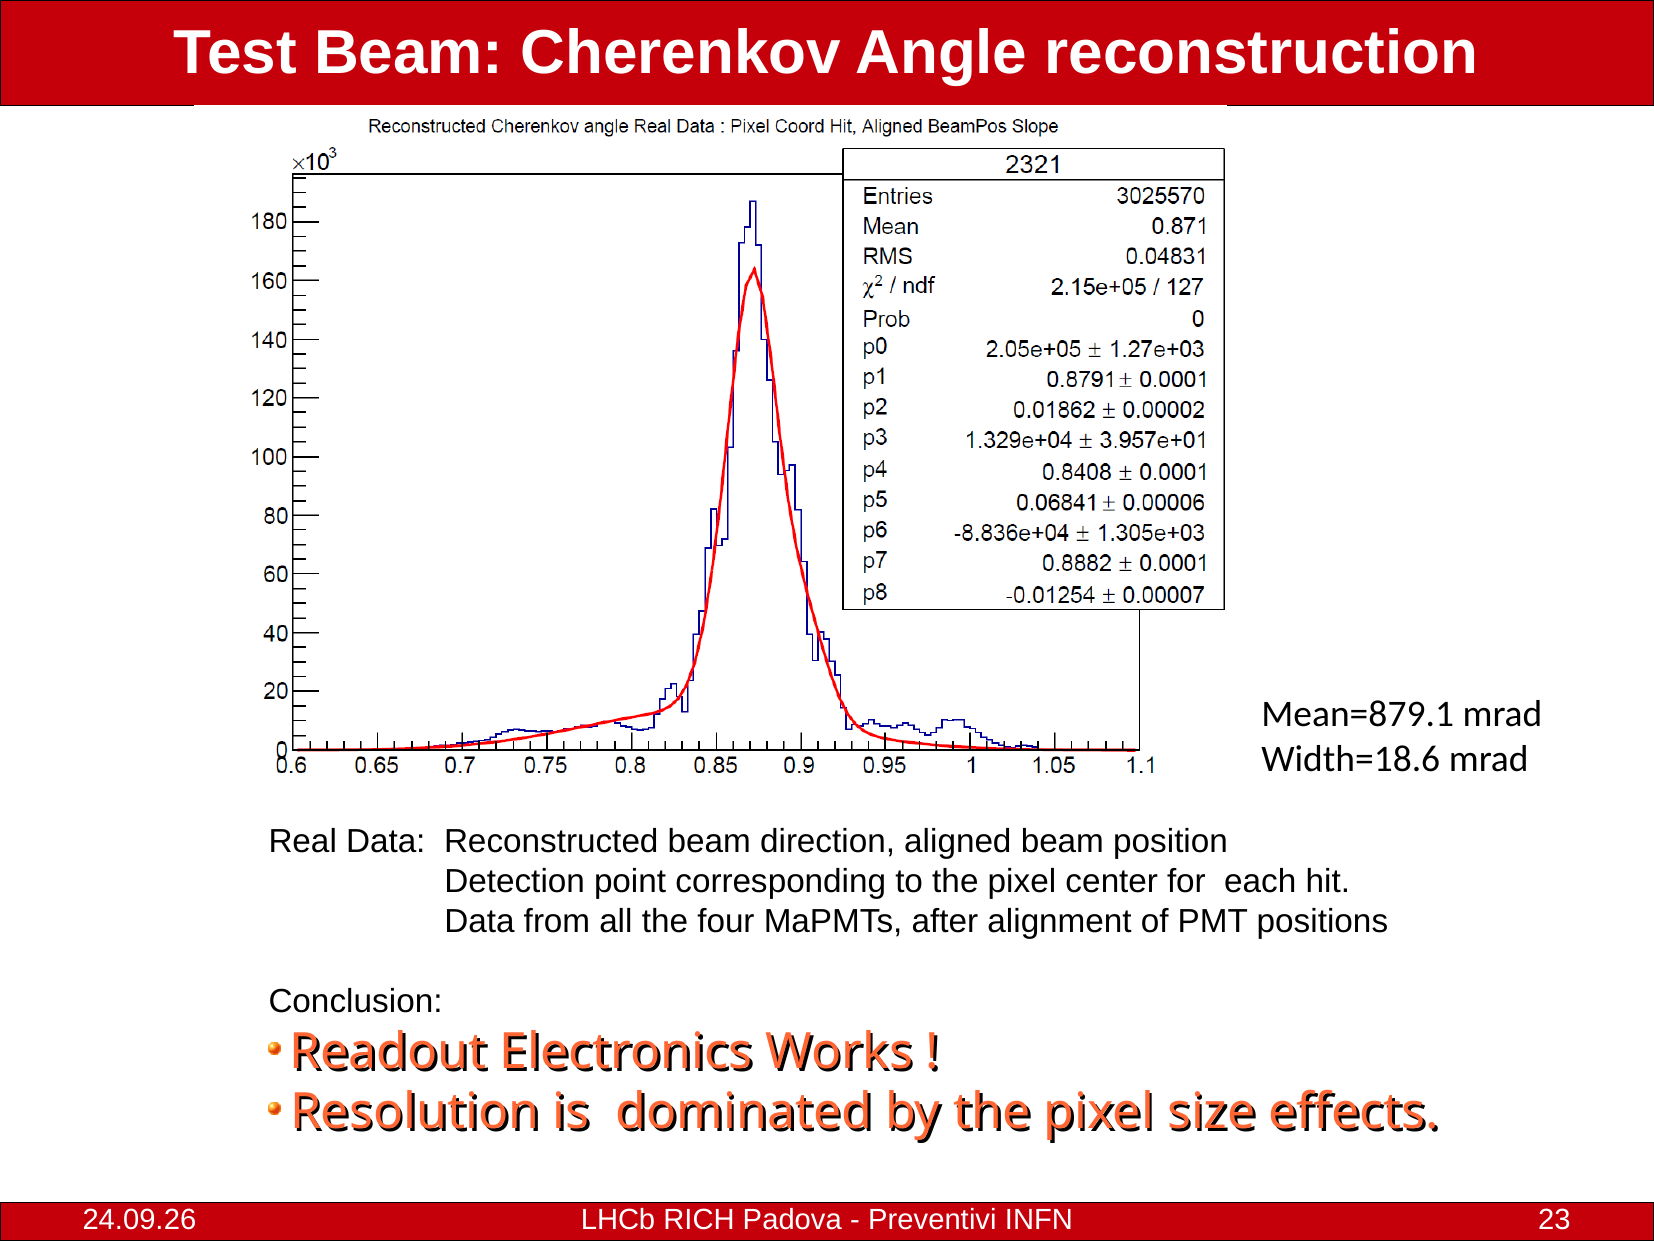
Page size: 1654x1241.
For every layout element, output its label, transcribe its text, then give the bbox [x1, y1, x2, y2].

text_box Real Data: Reconstructed beam direction, aligned beam position Detection point corresponding to the pixel center for each hit. Data from all the four MaPMTs, after alignment of PMT positions Conclusion: Readout Electronics Works ! Resolution is dominated by the pixel size effects. [253, 811, 1455, 1147]
title Test Beam: Cherenkov Angle reconstruction [0, 0, 1654, 106]
picture [268, 1102, 281, 1115]
picture [194, 105, 1227, 789]
picture [268, 1042, 281, 1055]
text_box Mean=879.1 mrad Width=18.6 mrad [1246, 681, 1558, 786]
